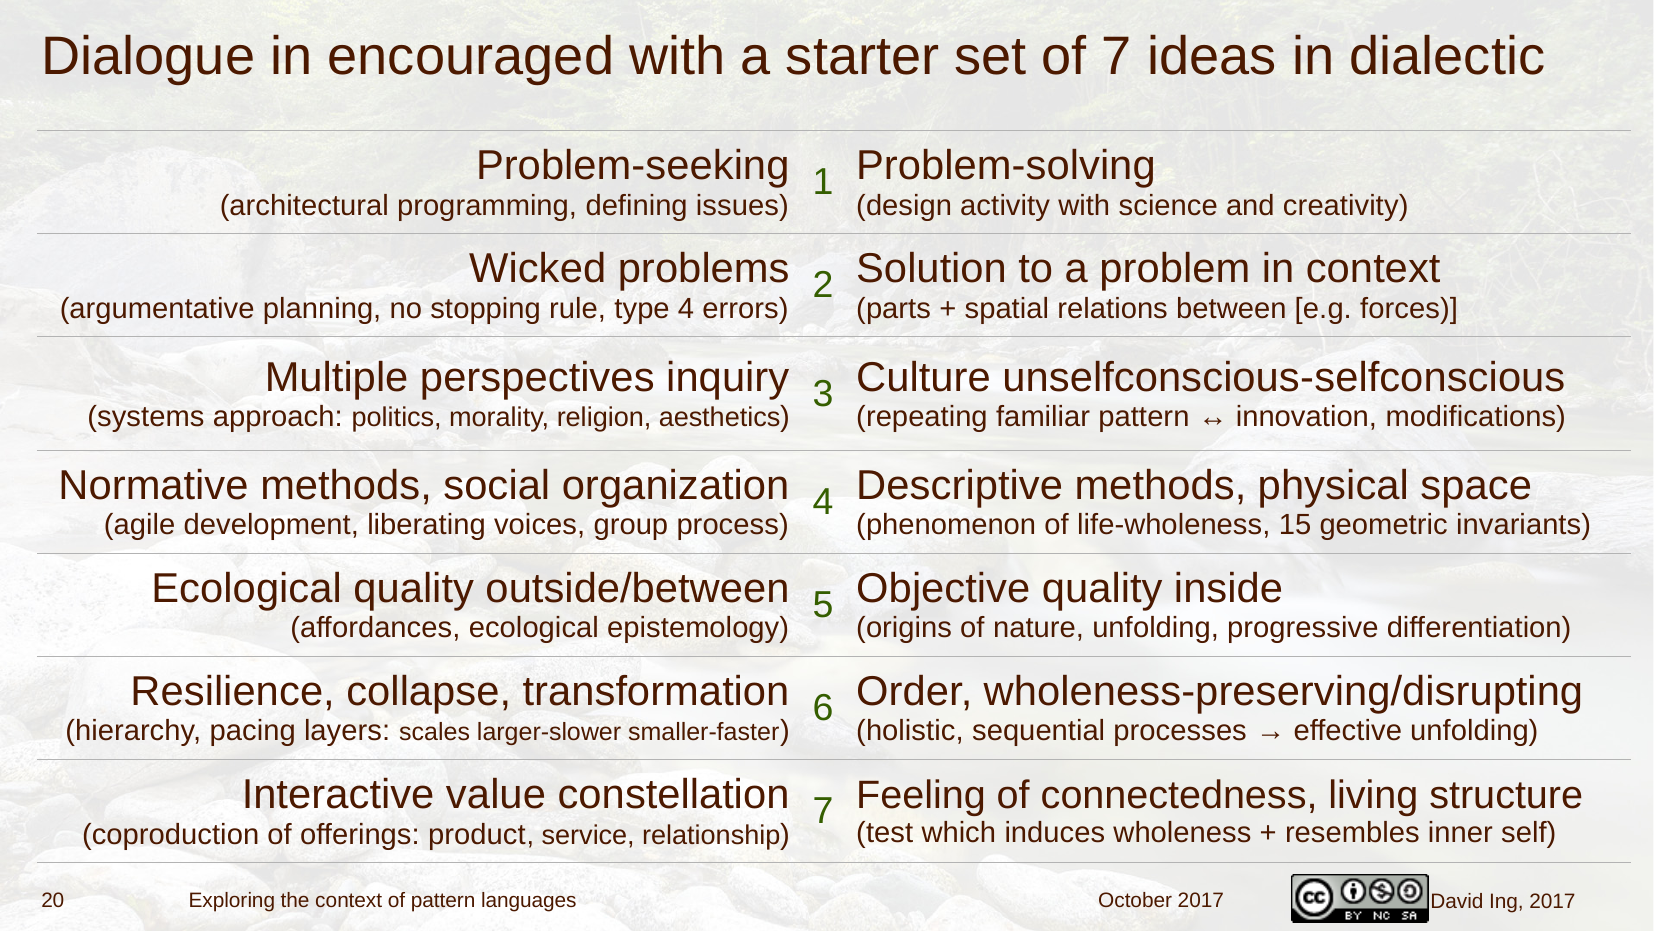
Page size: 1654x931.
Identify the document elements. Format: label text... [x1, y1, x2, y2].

table_header Problem-solving (design activity with science and creativity) [842, 131, 1631, 233]
title Dialogue in encouraged with a starter set of 7 ideas in dialectic [41, 30, 1613, 126]
table_cell Culture unselfconscious-selfconscious (repeating familiar pattern ↔ innovation, modifications) [842, 337, 1631, 450]
table_cell Descriptive methods, physical space (phenomenon of life-wholeness, 15 geometric invariants) [842, 451, 1631, 553]
table_cell Order, wholeness-preserving/disrupting (holistic, sequential processes → effective unfolding) [842, 657, 1631, 759]
table_cell Wicked problems (argumentative planning, no stopping rule, type 4 errors) [37, 234, 805, 336]
table_header Problem-seeking (architectural programming, defining issues) [37, 131, 805, 233]
table_cell Multiple perspectives inquiry (systems approach: politics, morality, religion, aesthetics) [37, 337, 805, 450]
table_cell Resilience, collapse, transformation (hierarchy, pacing layers: scales larger-slower smaller-faster) [37, 657, 805, 759]
table_header 1 [805, 131, 842, 233]
table_cell 3 [805, 337, 842, 450]
table_cell 5 [805, 554, 842, 656]
picture [0, 0, 1654, 931]
table_cell Ecological quality outside/between (affordances, ecological epistemology) [37, 554, 805, 656]
table_cell Objective quality inside (origins of nature, unfolding, progressive differentiation) [842, 554, 1631, 656]
table_cell 2 [805, 234, 842, 336]
text_box [1003, 856, 1033, 927]
table_cell Feeling of connectedness, living structure (test which induces wholeness + resembles inner self) [842, 760, 1631, 862]
table_cell 6 [805, 657, 842, 759]
table_cell Normative methods, social organization (agile development, liberating voices, group process) [37, 451, 805, 553]
table_cell 4 [805, 451, 842, 553]
table_cell 7 [805, 760, 842, 862]
table_cell Solution to a problem in context (parts + spatial relations between [e.g. forces)] [842, 234, 1631, 336]
table_cell Interactive value constellation (coproduction of offerings: product, service, relationship) [37, 760, 805, 862]
